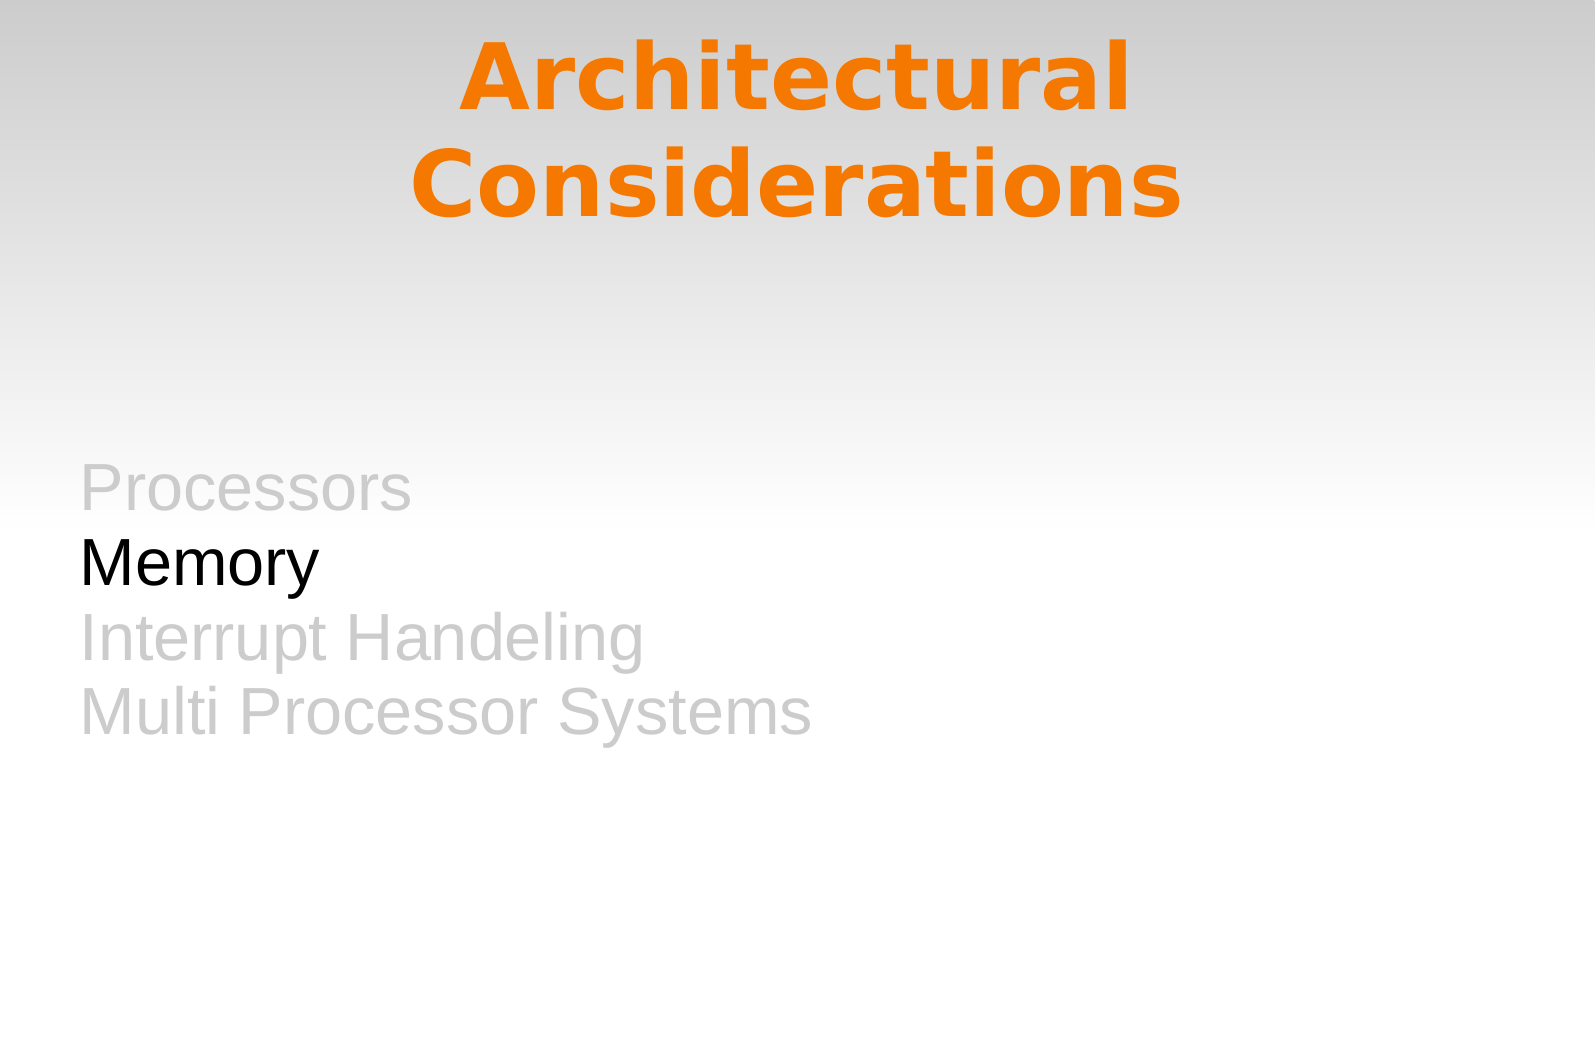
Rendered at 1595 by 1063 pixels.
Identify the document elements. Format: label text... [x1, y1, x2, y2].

title Architectural Considerations [79, 24, 1515, 239]
subtitle Processors Memory Interrupt Handeling Multi Processor Systems [79, 256, 1515, 943]
